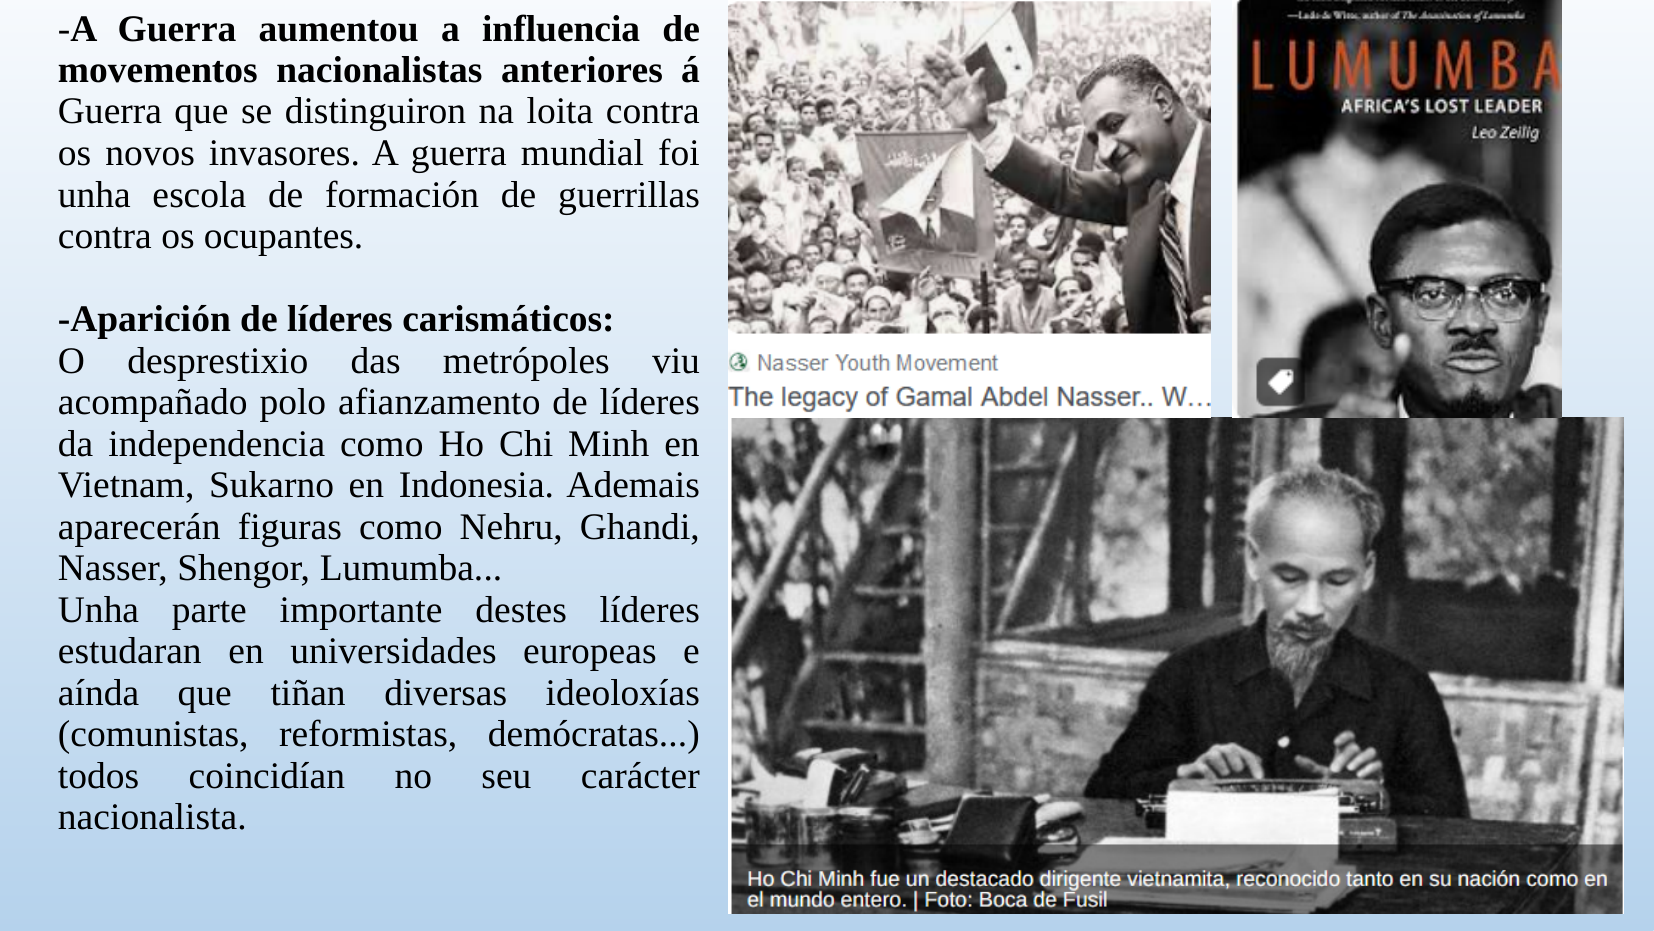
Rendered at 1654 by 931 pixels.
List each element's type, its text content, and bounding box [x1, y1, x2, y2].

text_box -A Guerra aumentou a influencia de movementos nacionalistas anteriores á Guerra que se distinguiron na loita contra os novos invasores. A guerra mundial foi unha escola de formación de guerrillas contra os ocupantes. -Aparición de líderes carismáticos: O desprestixio das metrópoles viu acompañado polo afianzamento de líderes da independencia como Ho Chi Minh en Vietnam, Sukarno en Indonesia. Ademais aparecerán figuras como Nehru, Ghandi, Nasser, Shengor, Lumumba... Unha parte importante destes líderes estudaran en universidades europeas e aínda que tiñan diversas ideoloxías (comunistas, reformistas, demócratas...) todos coincidían no seu carácter nacionalista. [42, 0, 730, 924]
picture [728, 0, 1624, 914]
